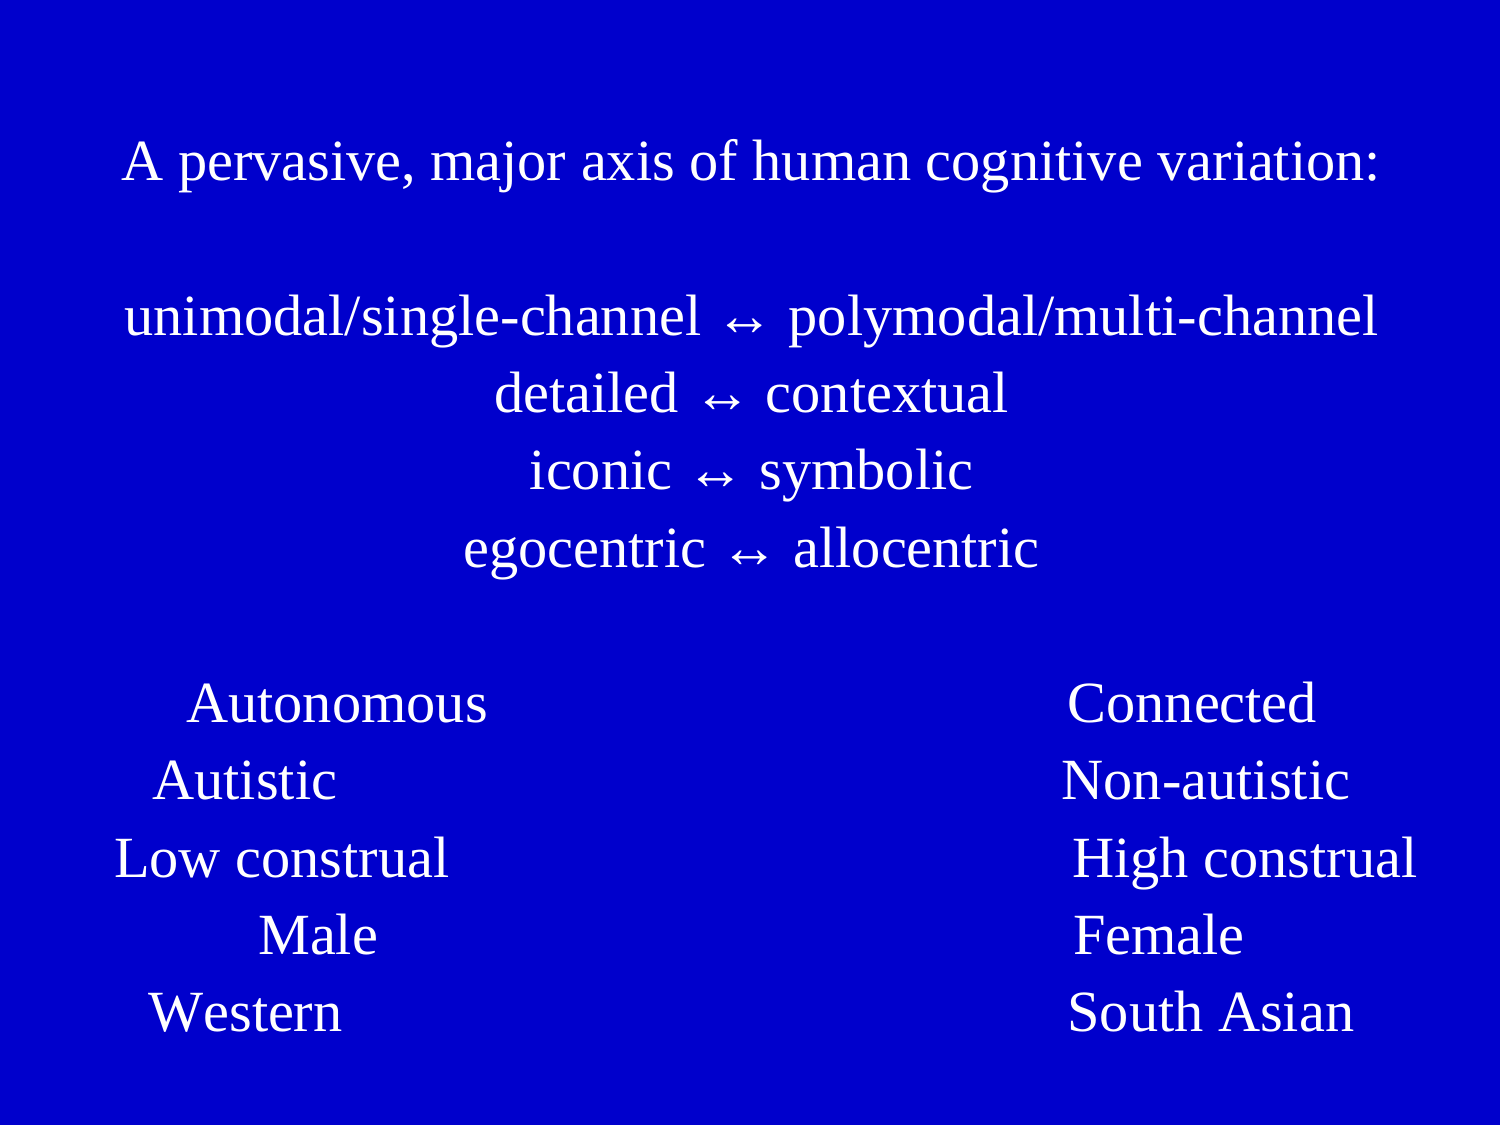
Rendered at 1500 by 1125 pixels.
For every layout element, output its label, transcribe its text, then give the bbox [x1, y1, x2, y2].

title A pervasive, major axis of human cognitive variation: unimodal/single-channel ↔ polymodal/multi-channel detailed ↔ contextual iconic ↔ symbolic egocentric ↔ allocentric Autonomous Connected Autistic Non-autistic Low construal High construal Male Female Western South Asian [31, 96, 1472, 1064]
